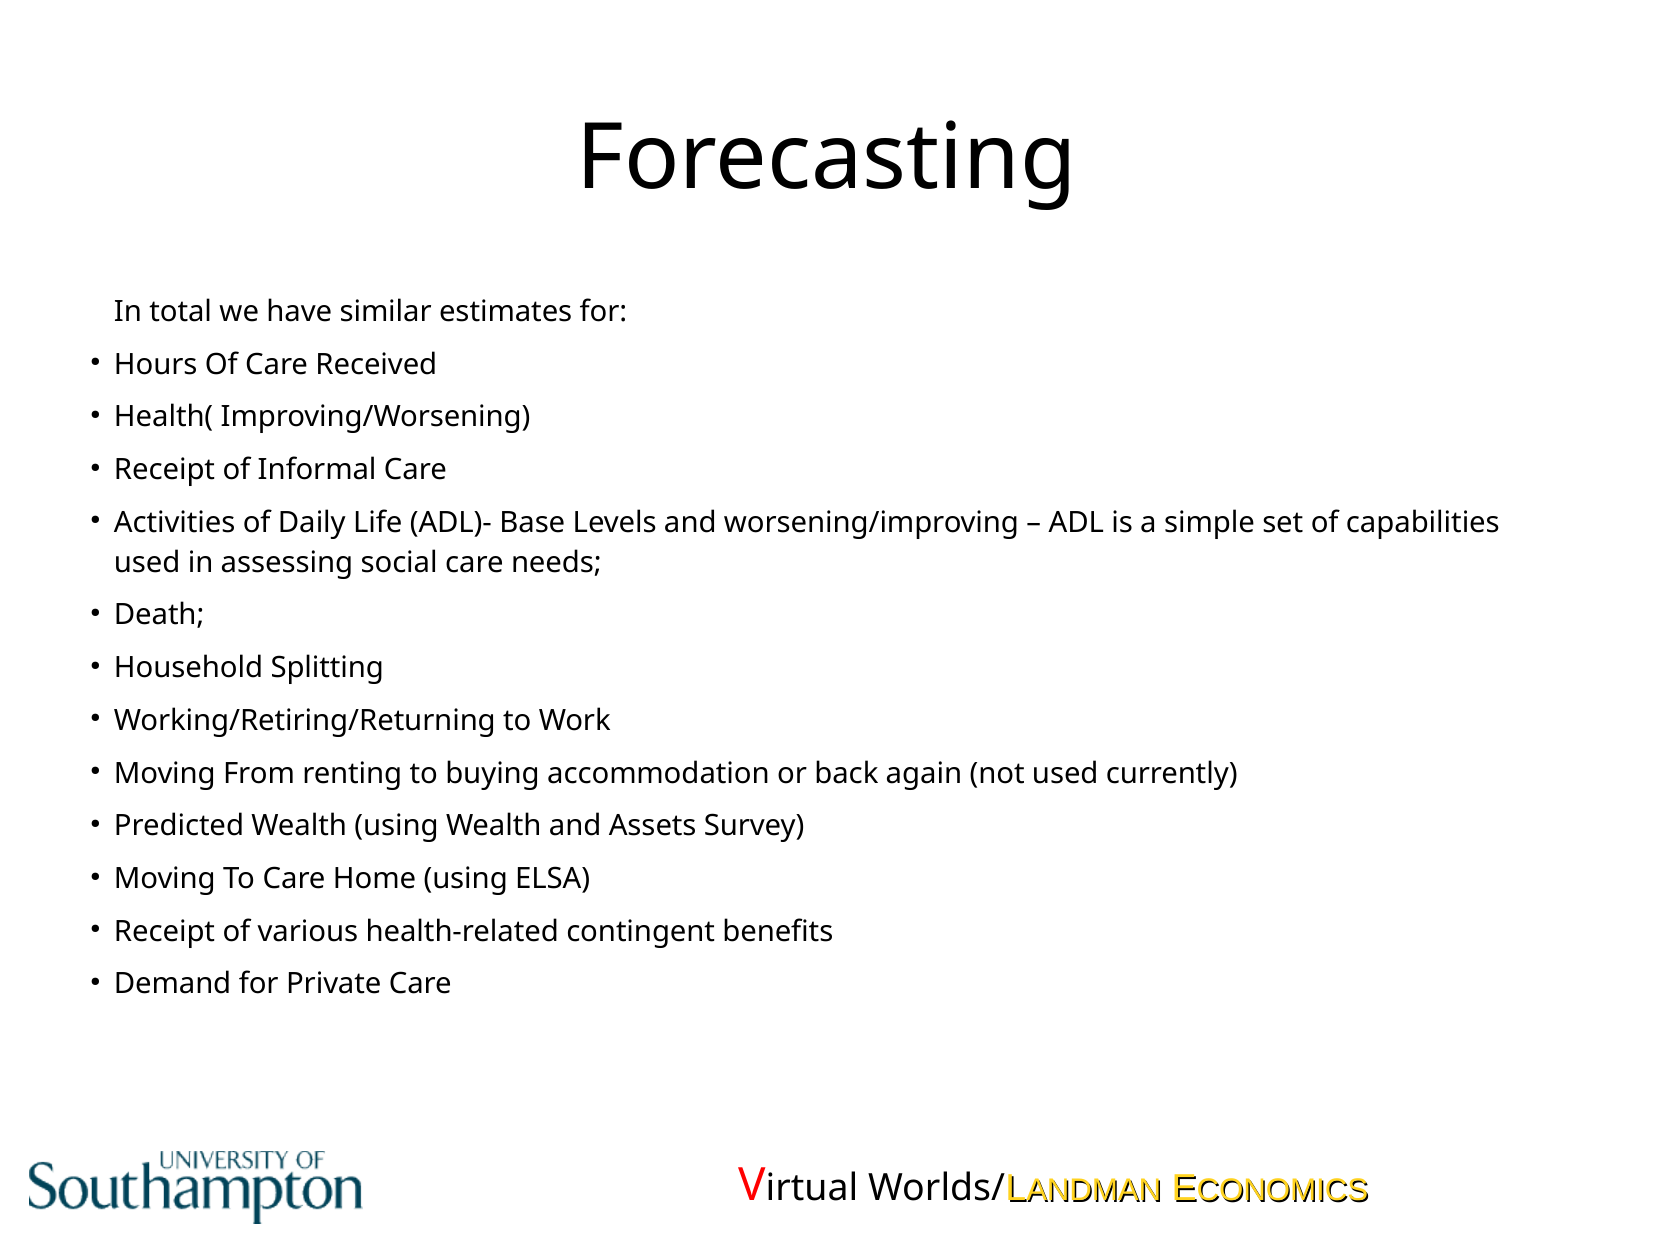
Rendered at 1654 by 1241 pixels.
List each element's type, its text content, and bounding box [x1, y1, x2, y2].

list In total we have similar estimates for: Hours Of Care Received Health( Improving/Worsening) Receipt of Informal Care Activities of Daily Life (ADL)- Base Levels and worsening/improving – ADL is a simple set of capabilities used in assessing social care needs; Death; Household Splitting Working/Retiring/Returning to Work Moving From renting to buying accommodation or back again (not used currently) Predicted Wealth (using Wealth and Assets Survey) Moving To Care Home (using ELSA) Receipt of various health-related contingent benefits Demand for Private Care [82, 290, 1571, 1010]
picture [29, 1151, 363, 1224]
title Forecasting [82, 49, 1571, 257]
